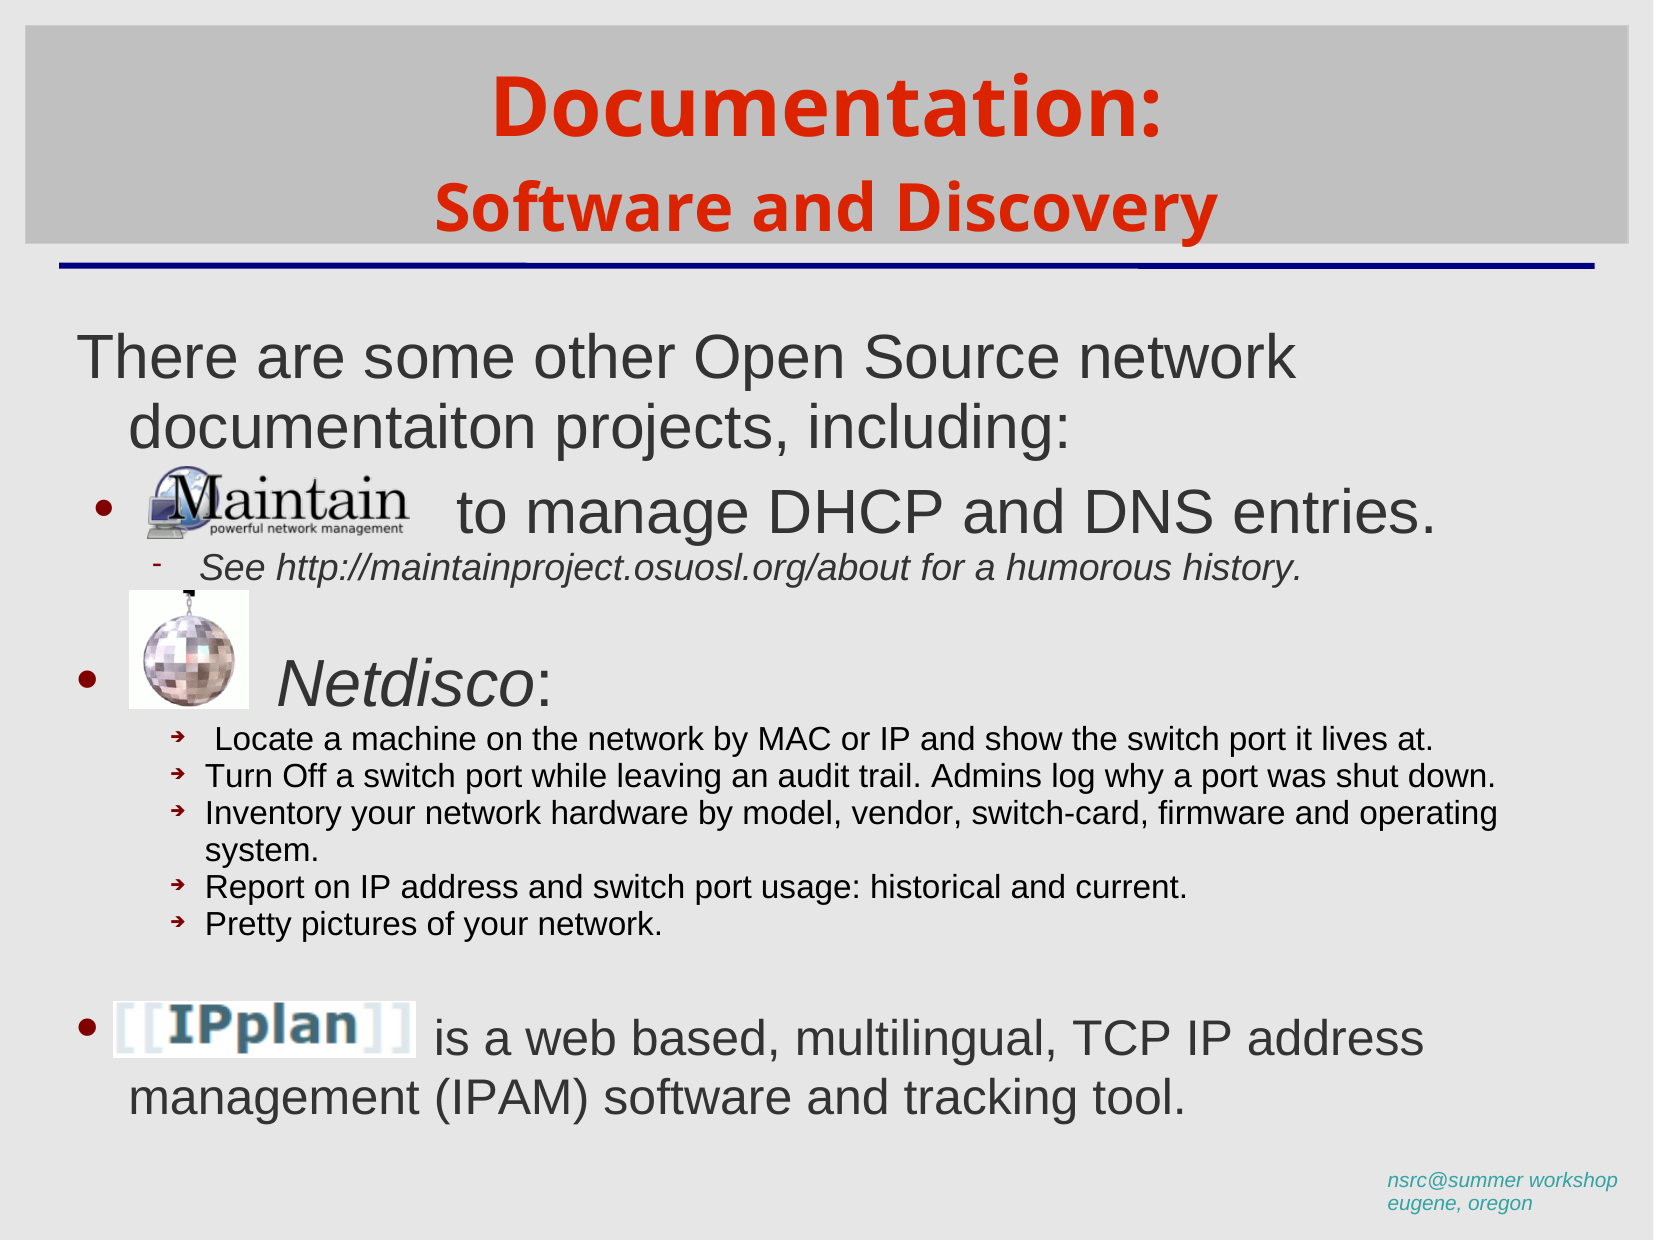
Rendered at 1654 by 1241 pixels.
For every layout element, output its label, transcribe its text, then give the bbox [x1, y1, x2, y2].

picture [147, 466, 410, 539]
picture [113, 1001, 416, 1058]
picture [129, 590, 249, 709]
title Documentation: Software and Discovery [121, 53, 1532, 245]
list There are some other Open Source network documentaiton projects, including: to manage DHCP and DNS entries. See http://maintainproject.osuosl.org/about for a humorous history. Netdisco: Locate a machine on the network by MAC or IP and show the switch port it lives at. Turn Off a switch port while leaving an audit trail. Admins log why a port was shut down. Inventory your network hardware by model, vendor, switch-card, firmware and operating system. Report on IP address and switch port usage: historical and current. Pretty pictures of your network. is a web based, multilingual, TCP IP address management (IPAM) software and tracking tool. [59, 322, 1593, 1131]
